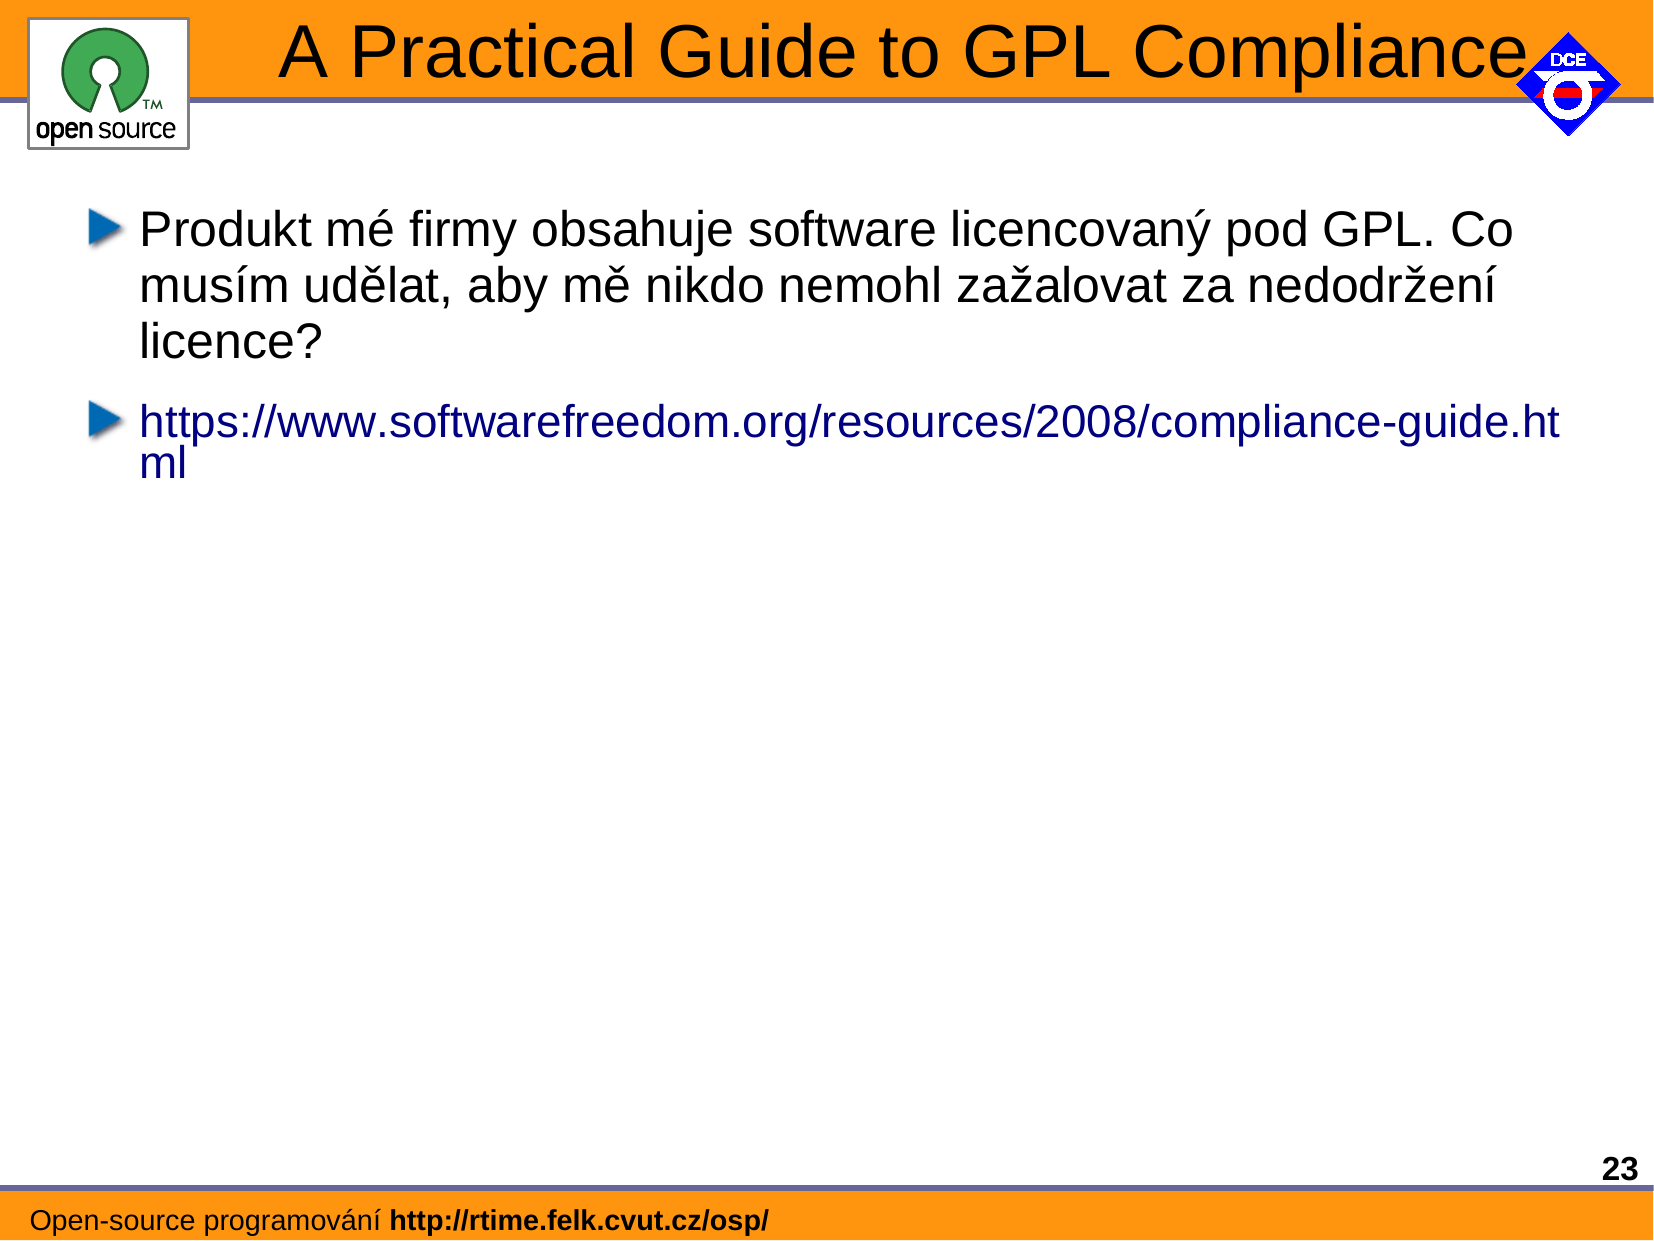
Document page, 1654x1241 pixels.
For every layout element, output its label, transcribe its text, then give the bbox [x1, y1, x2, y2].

title A Practical Guide to GPL Compliance [178, 4, 1631, 98]
list Produkt mé firmy obsahuje software licencovaný pod GPL. Co musím udělat, aby mě nikdo nemohl zažalovat za nedodržení licence? https://www.softwarefreedom.org/resources/2008/compliance-guide.html [68, 201, 1592, 1118]
